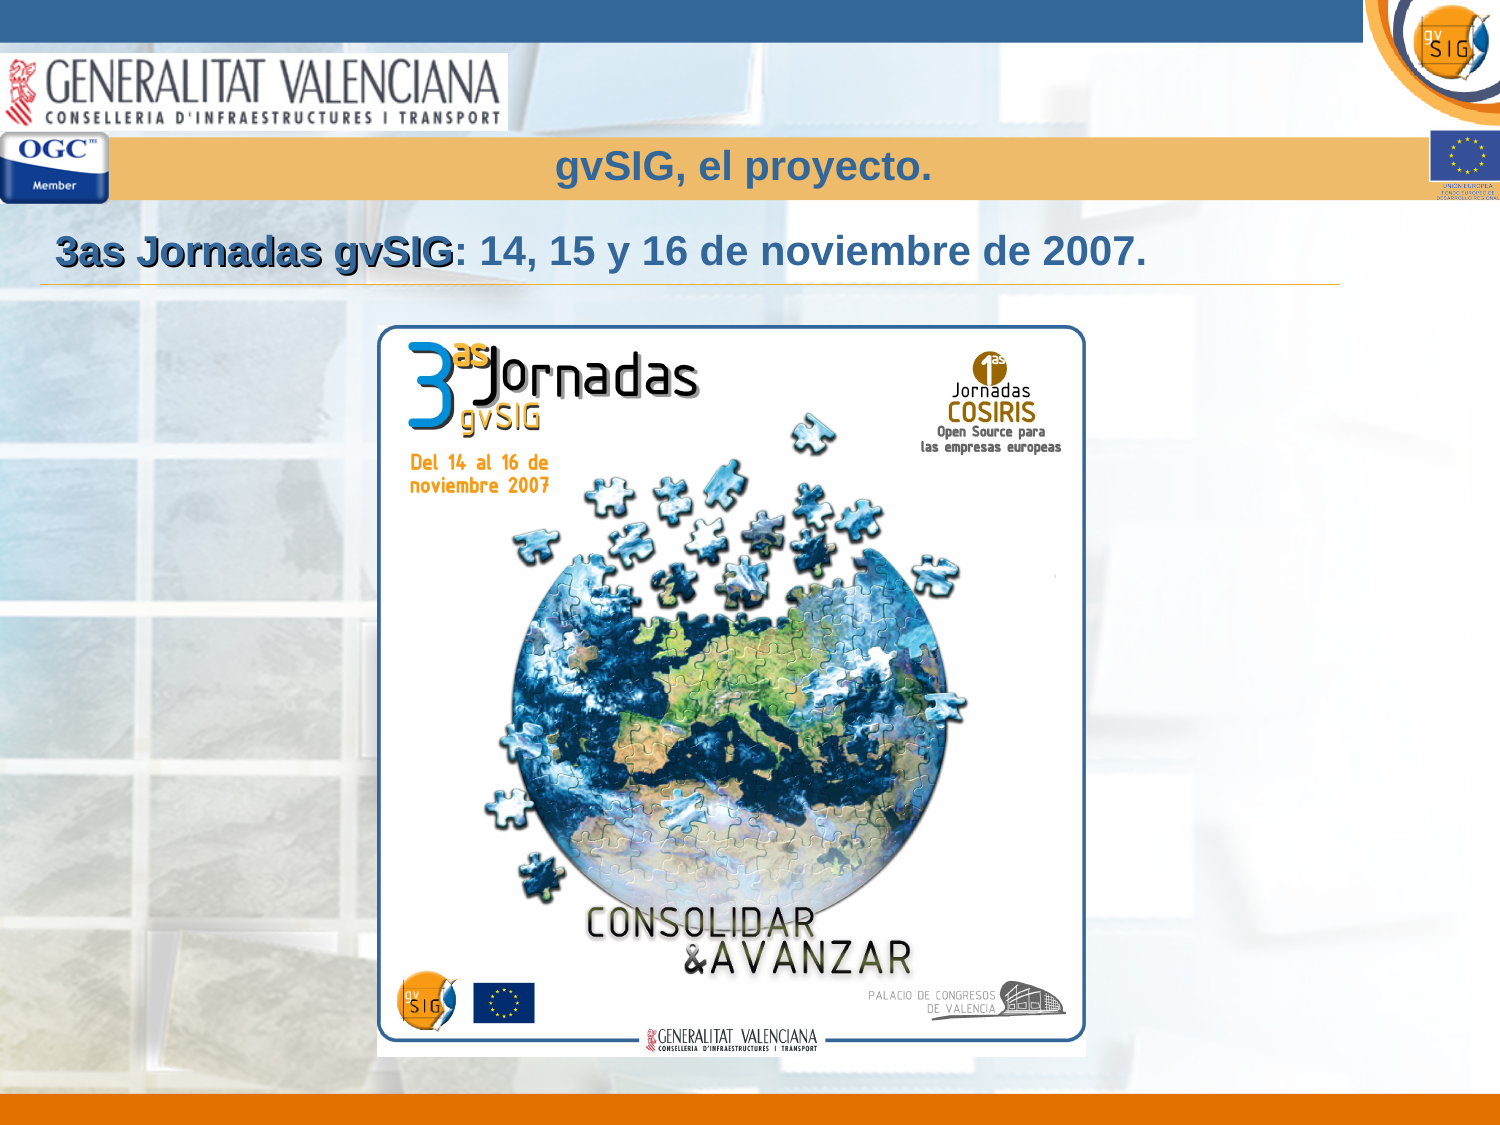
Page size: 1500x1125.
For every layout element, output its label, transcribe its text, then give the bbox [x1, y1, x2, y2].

picture [1363, 0, 1500, 127]
text_box Foto: Verónica Navarro Porter. [1491, 485, 1500, 1125]
picture [1429, 129, 1500, 200]
text_box gvSIG, el proyecto. [0, 137, 1488, 203]
picture [377, 325, 1086, 1057]
text_box 3as Jornadas gvSIG: 14, 15 y 16 de noviembre de 2007. [40, 222, 1196, 286]
picture [0, 132, 109, 137]
picture [0, 53, 508, 131]
